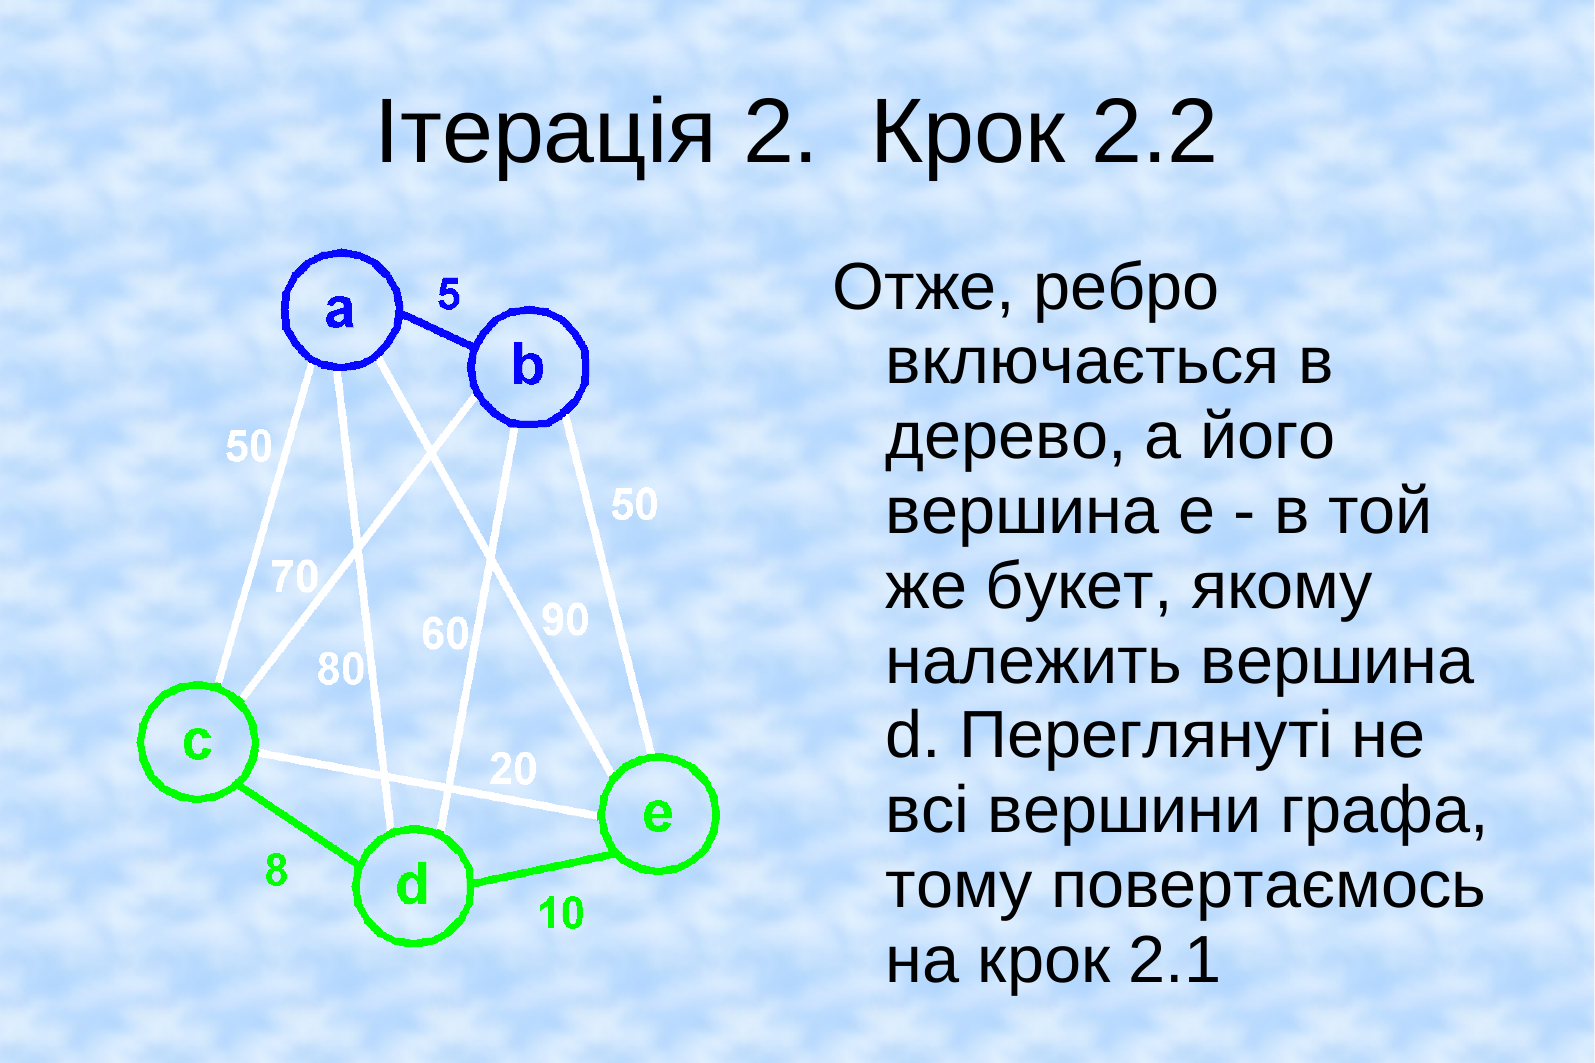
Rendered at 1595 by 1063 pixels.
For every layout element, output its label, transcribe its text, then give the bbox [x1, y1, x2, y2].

title Ітерація 2. Крок 2.2 [79, 42, 1515, 220]
picture [0, 0, 1595, 1063]
list Отже, ребро включається в дерево, а його вершина e - в той же букет, якому належить вершина d. Переглянуті не всі вершини графа, тому повертаємось на крок 2.1 [814, 248, 1516, 997]
